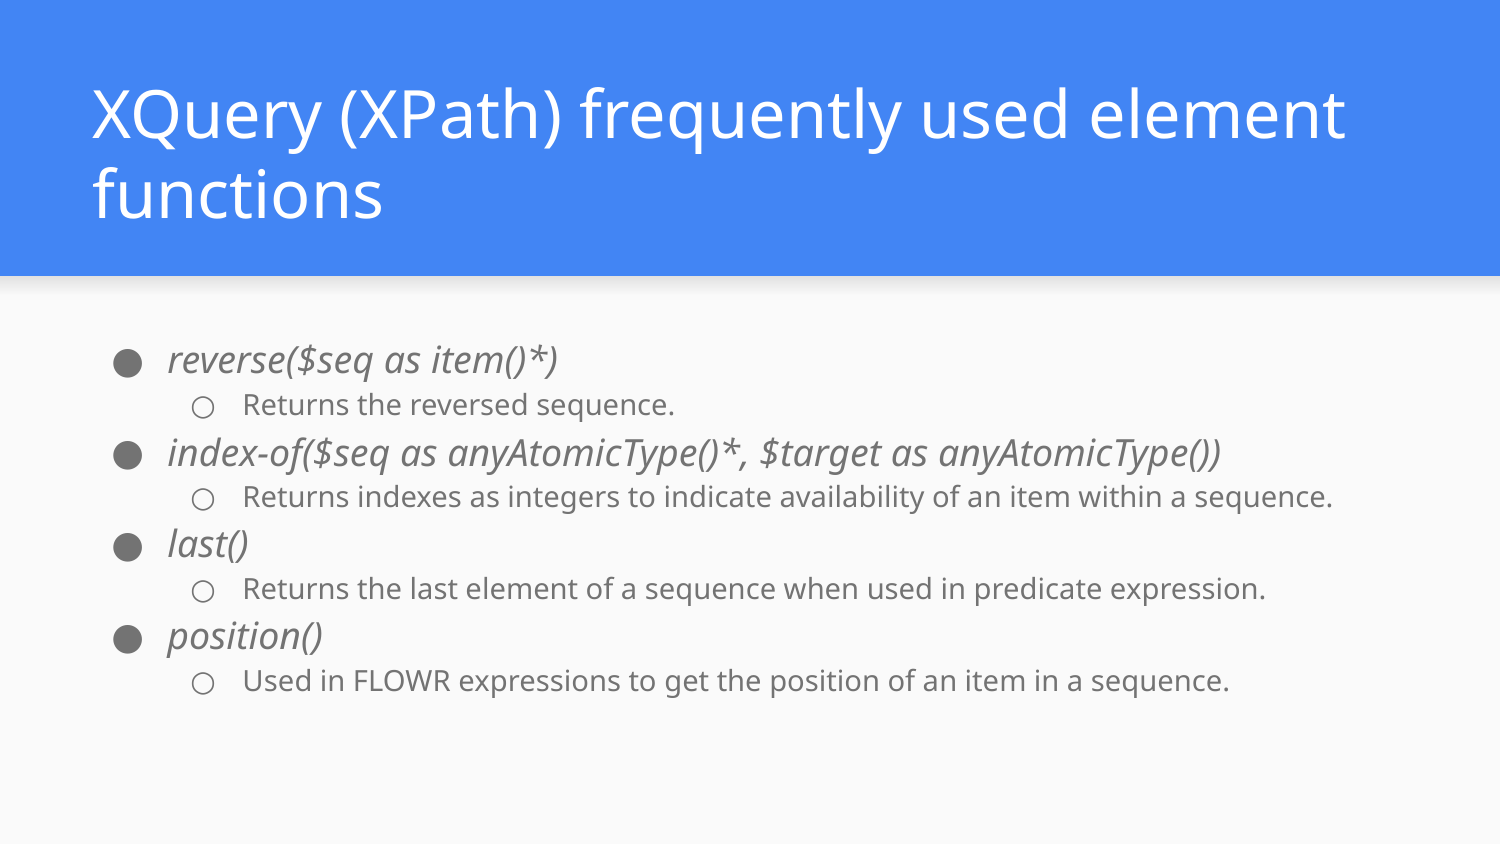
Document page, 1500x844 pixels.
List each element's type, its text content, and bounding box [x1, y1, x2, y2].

list reverse($seq as item()*) Returns the reversed sequence. index-of($seq as anyAtomicType()*, $target as anyAtomicType()) Returns indexes as integers to indicate availability of an item within a sequence. last() Returns the last element of a sequence when used in predicate expression. position() Used in FLOWR expressions to get the position of an item in a sequence. [77, 314, 1427, 760]
title XQuery (XPath) frequently used element functions [77, 121, 1427, 248]
